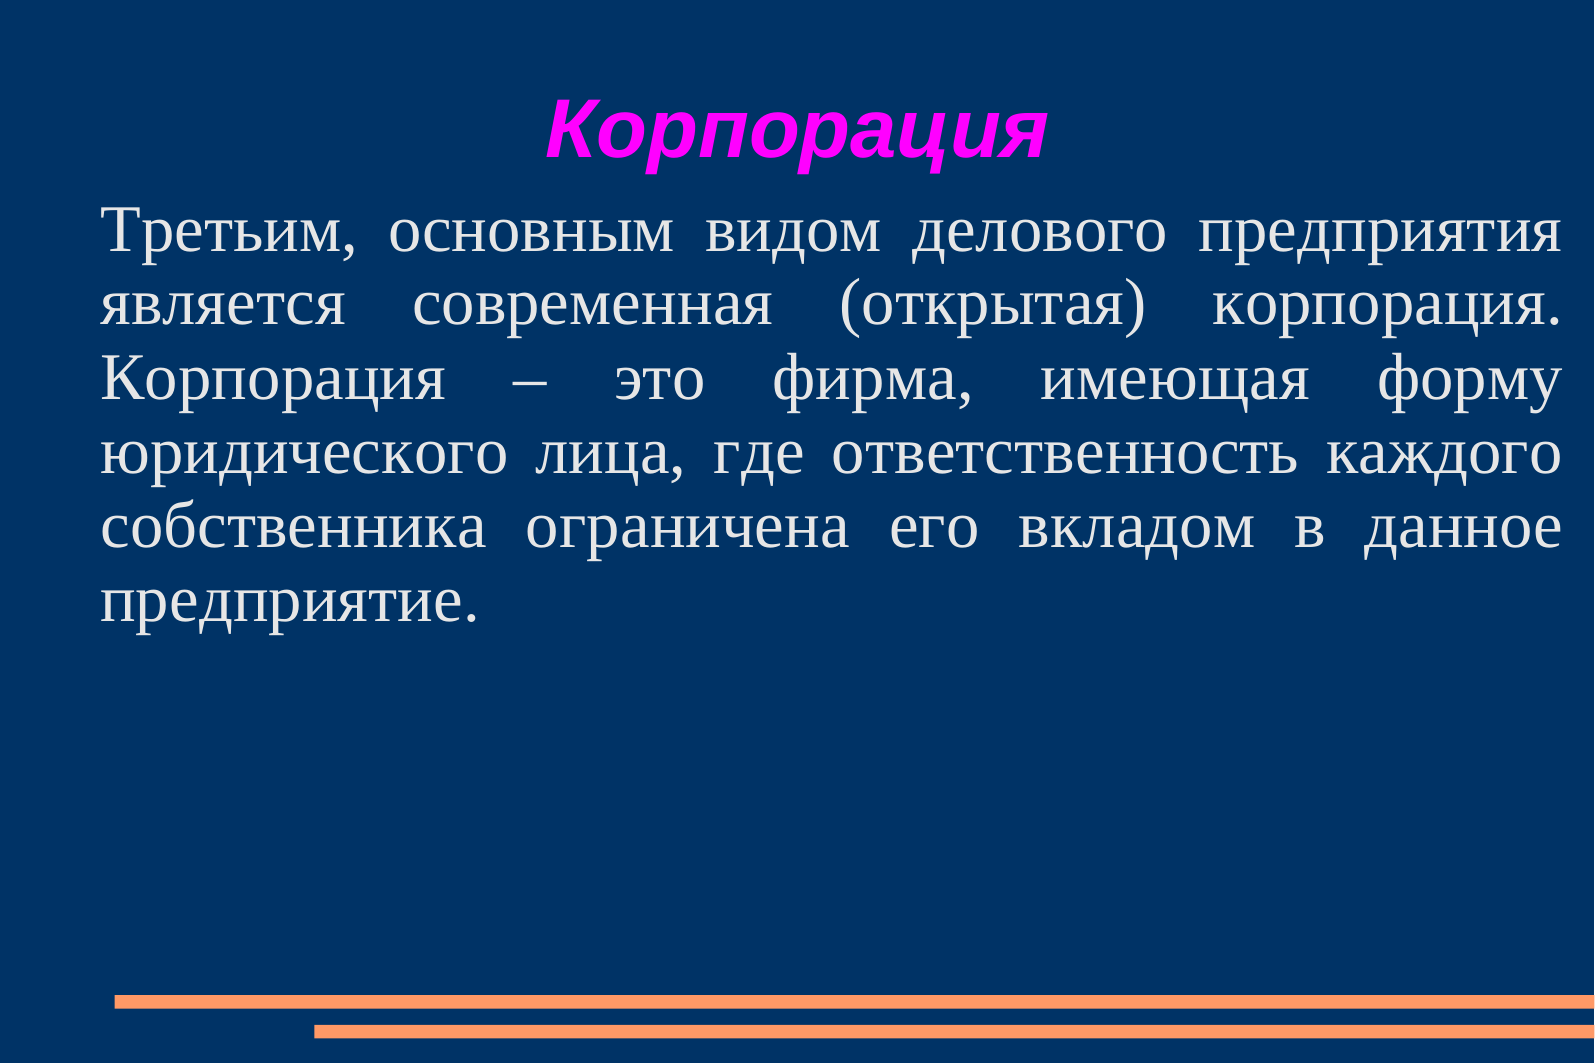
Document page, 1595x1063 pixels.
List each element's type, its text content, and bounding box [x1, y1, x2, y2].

list Третьим, основным видом делового предприятия является современная (открытая) корпорация. Корпорация – это фирма, имеющая форму юридического лица, где ответственность каждого собственника ограничена его вкладом в данное предприятие. [29, 191, 1565, 916]
title Корпорация [117, 39, 1479, 191]
